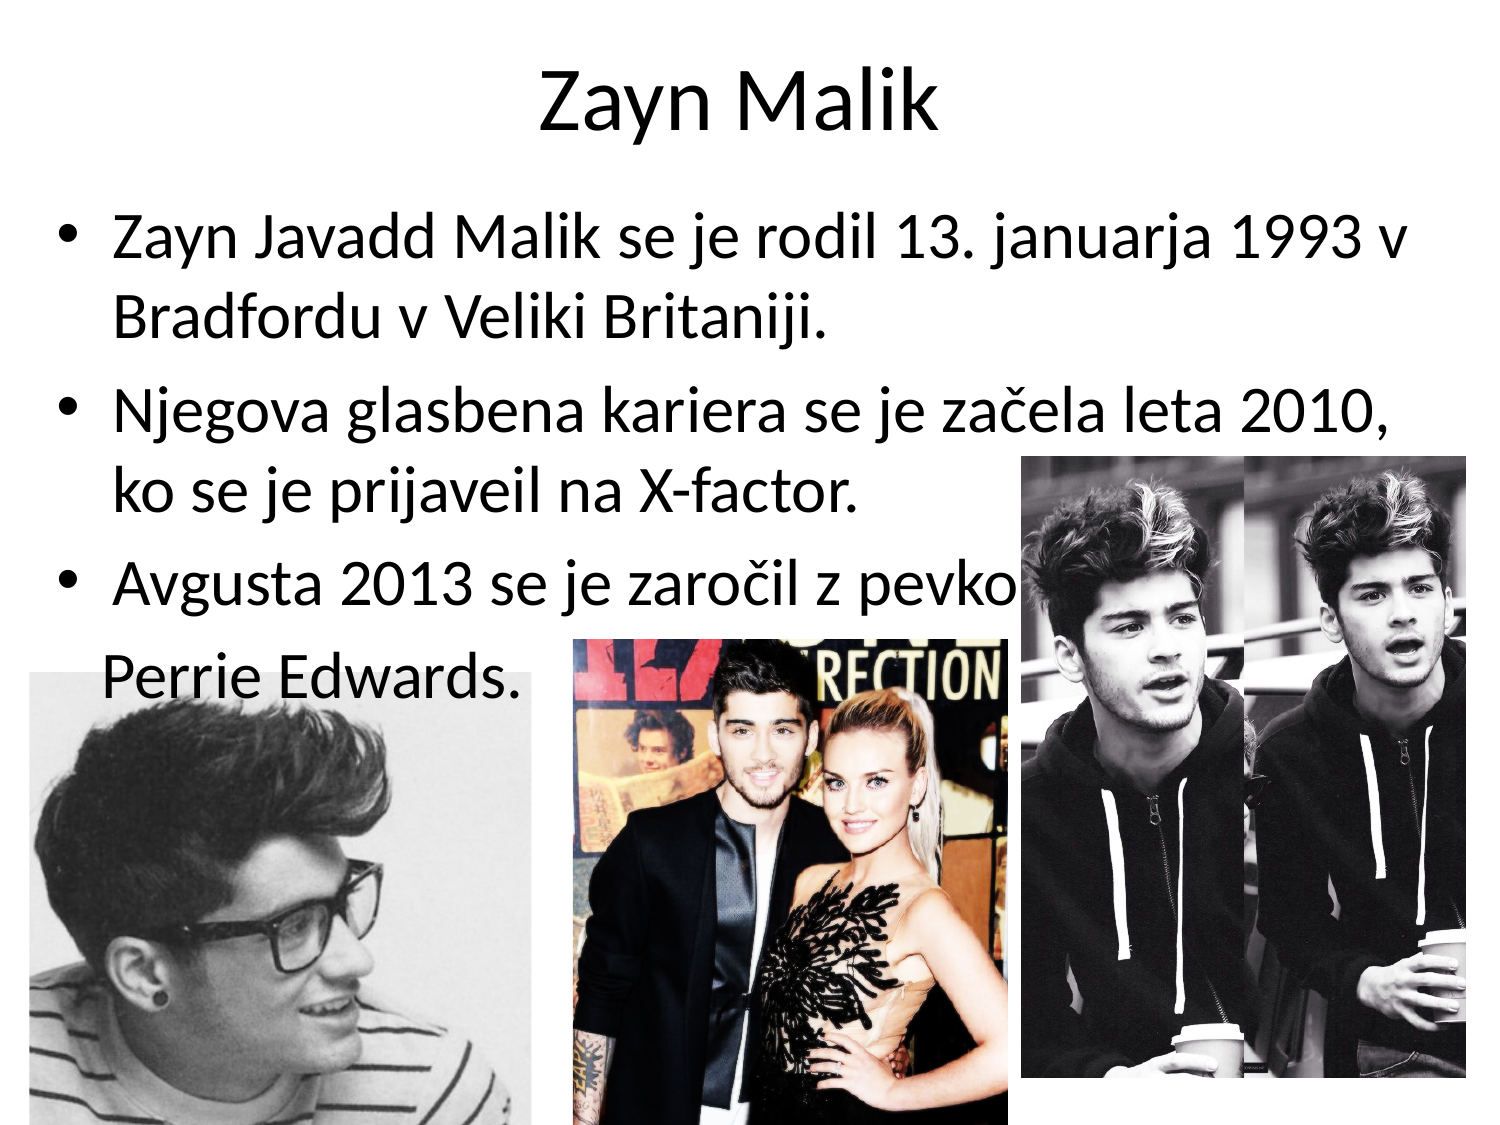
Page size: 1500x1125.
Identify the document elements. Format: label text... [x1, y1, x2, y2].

picture [572, 639, 1010, 1125]
title Zayn Malik [64, 0, 1415, 184]
picture [1021, 456, 1466, 1078]
list Zayn Javadd Malik se je rodil 13. januarja 1993 v Bradfordu v Veliki Britaniji. Njegova glasbena kariera se je začela leta 2010, ko se je prijaveil na X-factor. Avgusta 2013 se je zaročil z pevko Perrie Edwards. [41, 184, 1447, 1005]
picture [29, 672, 532, 1125]
